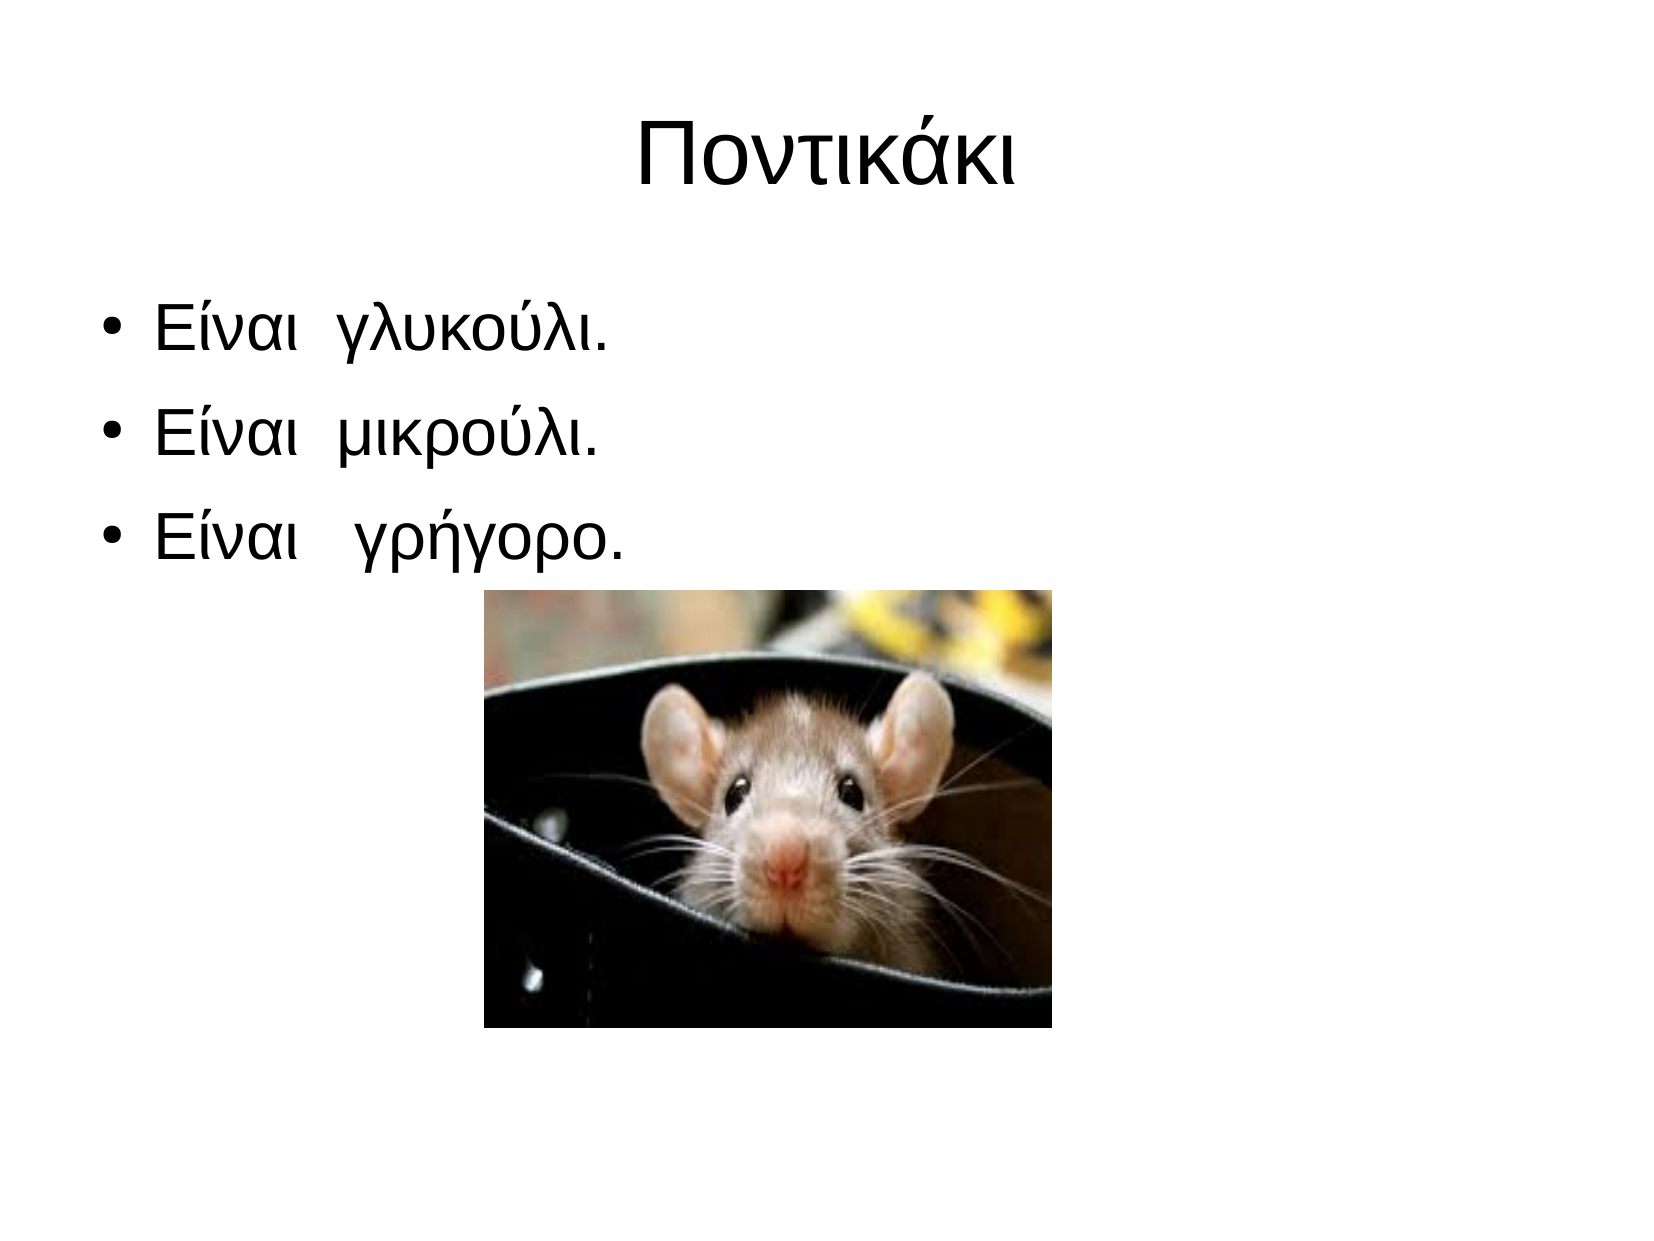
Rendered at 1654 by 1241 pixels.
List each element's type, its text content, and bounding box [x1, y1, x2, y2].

picture [484, 590, 1052, 1028]
title Ποντικάκι [82, 49, 1571, 257]
list Είναι γλυκούλι. Είναι μικρούλι. Είναι γρήγορο. [82, 290, 1571, 1109]
